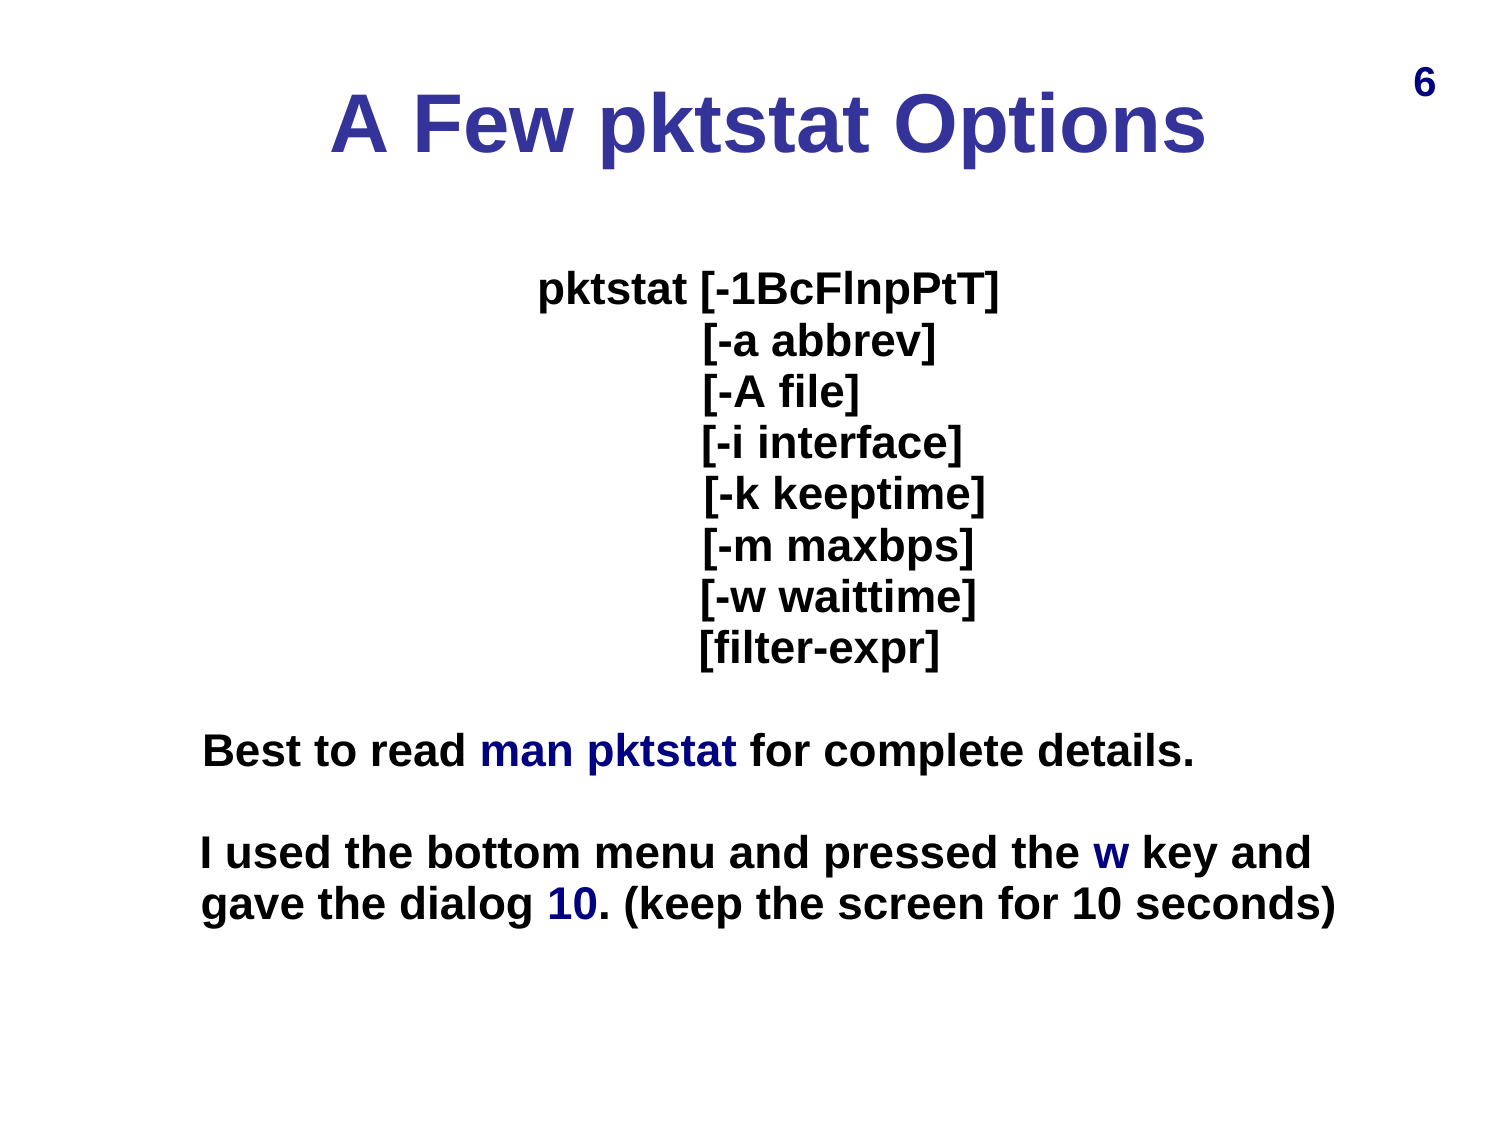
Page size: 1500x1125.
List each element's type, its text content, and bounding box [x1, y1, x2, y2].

text_box 6 [1387, 47, 1463, 113]
title A Few pktstat Options pktstat [-1BcFlnpPtT] [-a abbrev] [-A file] [-i interface] [-k keeptime] [-m maxbps] [-w waittime] [filter-expr] Best to read man pktstat for complete details. I used the bottom menu and pressed the w key and gave the dialog 10. (keep the screen for 10 seconds) [150, 69, 1388, 938]
